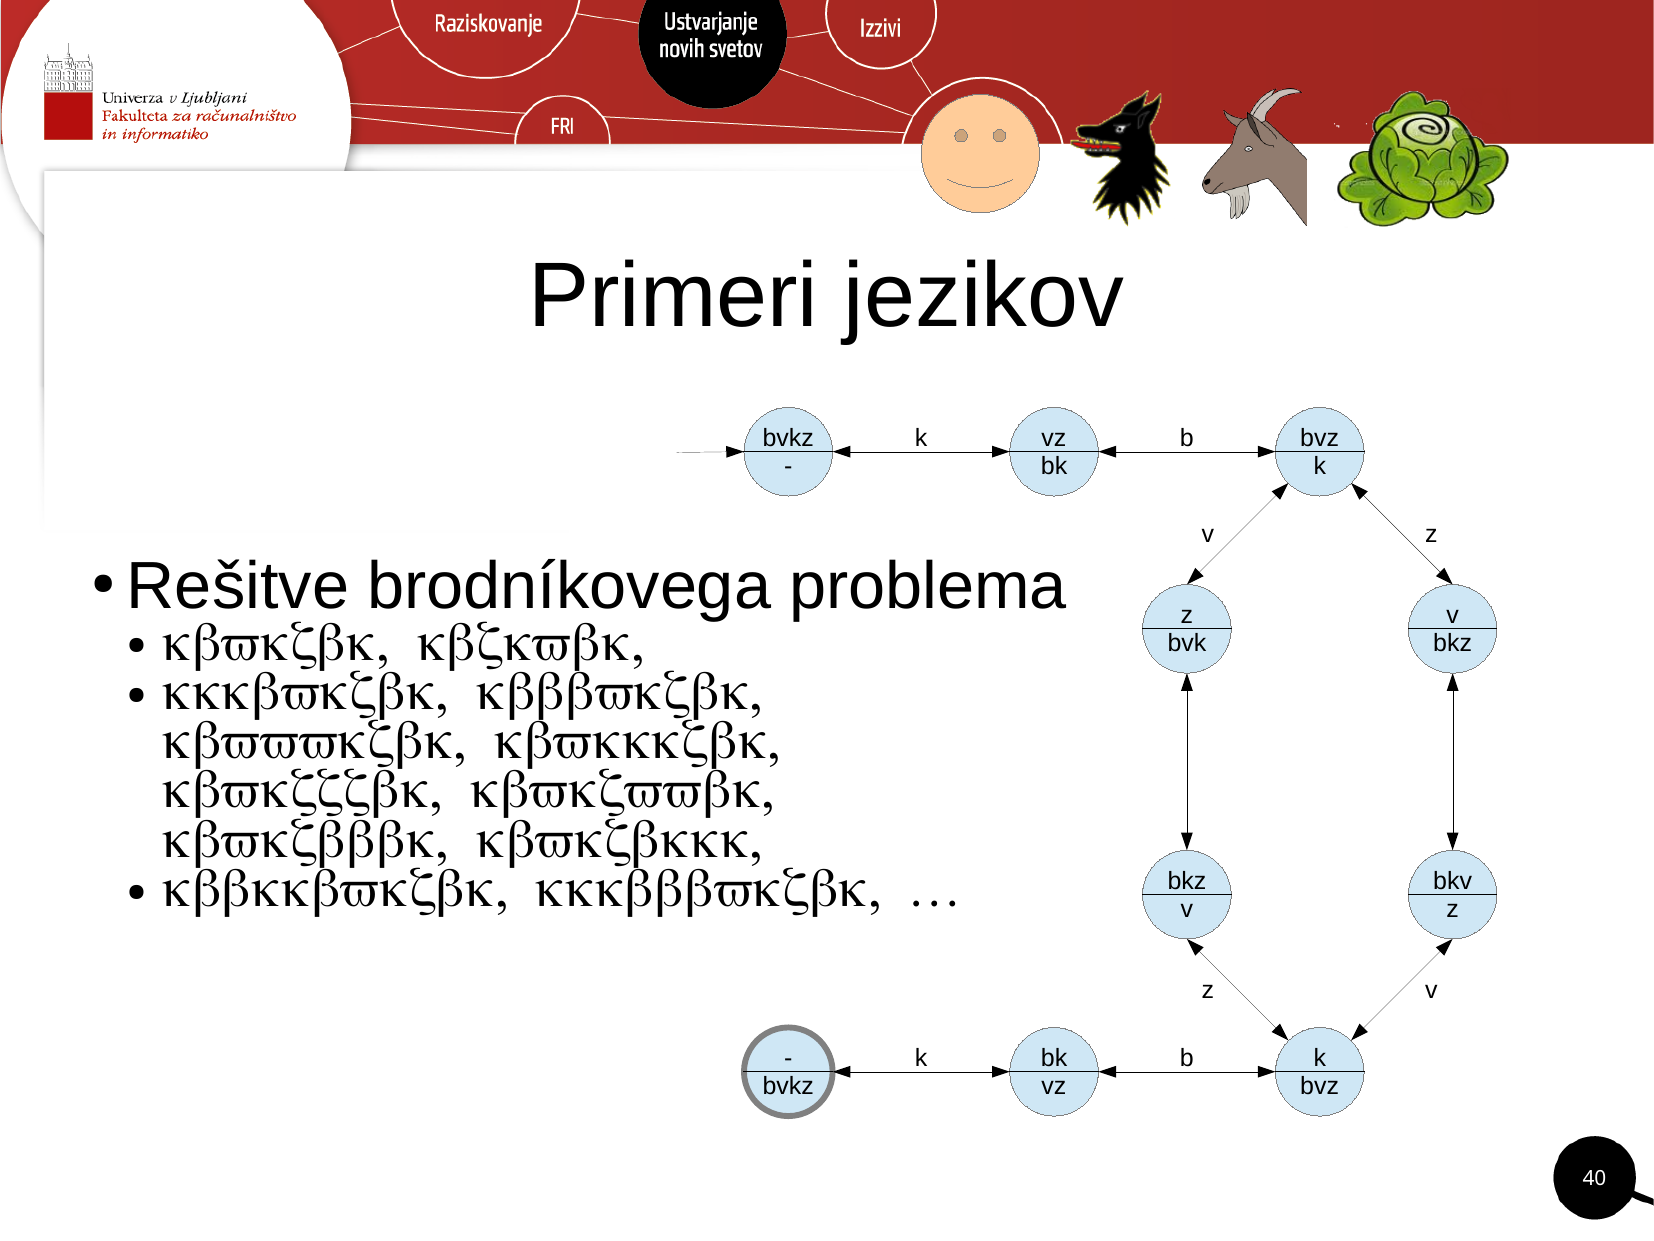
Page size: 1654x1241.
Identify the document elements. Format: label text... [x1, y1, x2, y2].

text_box vz bk [1009, 407, 1099, 451]
text_box <številka> [1553, 1145, 1636, 1212]
picture [0, 0, 1654, 1241]
text_box k bvz [1275, 1072, 1365, 1117]
text_box v bkz [1408, 629, 1497, 674]
text_box bvkz - [743, 452, 833, 497]
text_box [921, 94, 1040, 213]
text_box k bvz [1275, 1027, 1365, 1071]
text_box bk vz [1009, 1072, 1099, 1117]
text_box bkv z [1408, 850, 1497, 894]
text_box vz bk [1009, 452, 1099, 497]
text_box Rešitve brodníkovega problema kbvkzbk, kbzkvbk, kkkbvkzbk, kbbbvkzbk, kbvvvkzbk, kbvkkkzbk, kbvkzzzbk, kbvkzvvbk, kbvkzbbbk, kbvkzbkkk, kbbkkbvkzbk, kkkbbbvkzbk, … [76, 540, 1096, 999]
text_box - bvkz [743, 1072, 833, 1117]
text_box bkv z [1408, 895, 1497, 939]
text_box bvz k [1275, 407, 1365, 451]
title Primeri jezikov [82, 191, 1571, 399]
text_box bvkz - [744, 407, 833, 451]
text_box - bvkz [744, 1027, 833, 1071]
text_box bkz v [1142, 895, 1232, 939]
text_box z bvk [1142, 584, 1232, 628]
text_box v bkz [1408, 584, 1497, 628]
text_box bkz v [1142, 850, 1232, 894]
text_box bvz k [1275, 452, 1365, 497]
text_box z bvk [1142, 629, 1232, 674]
text_box bk vz [1009, 1027, 1099, 1071]
